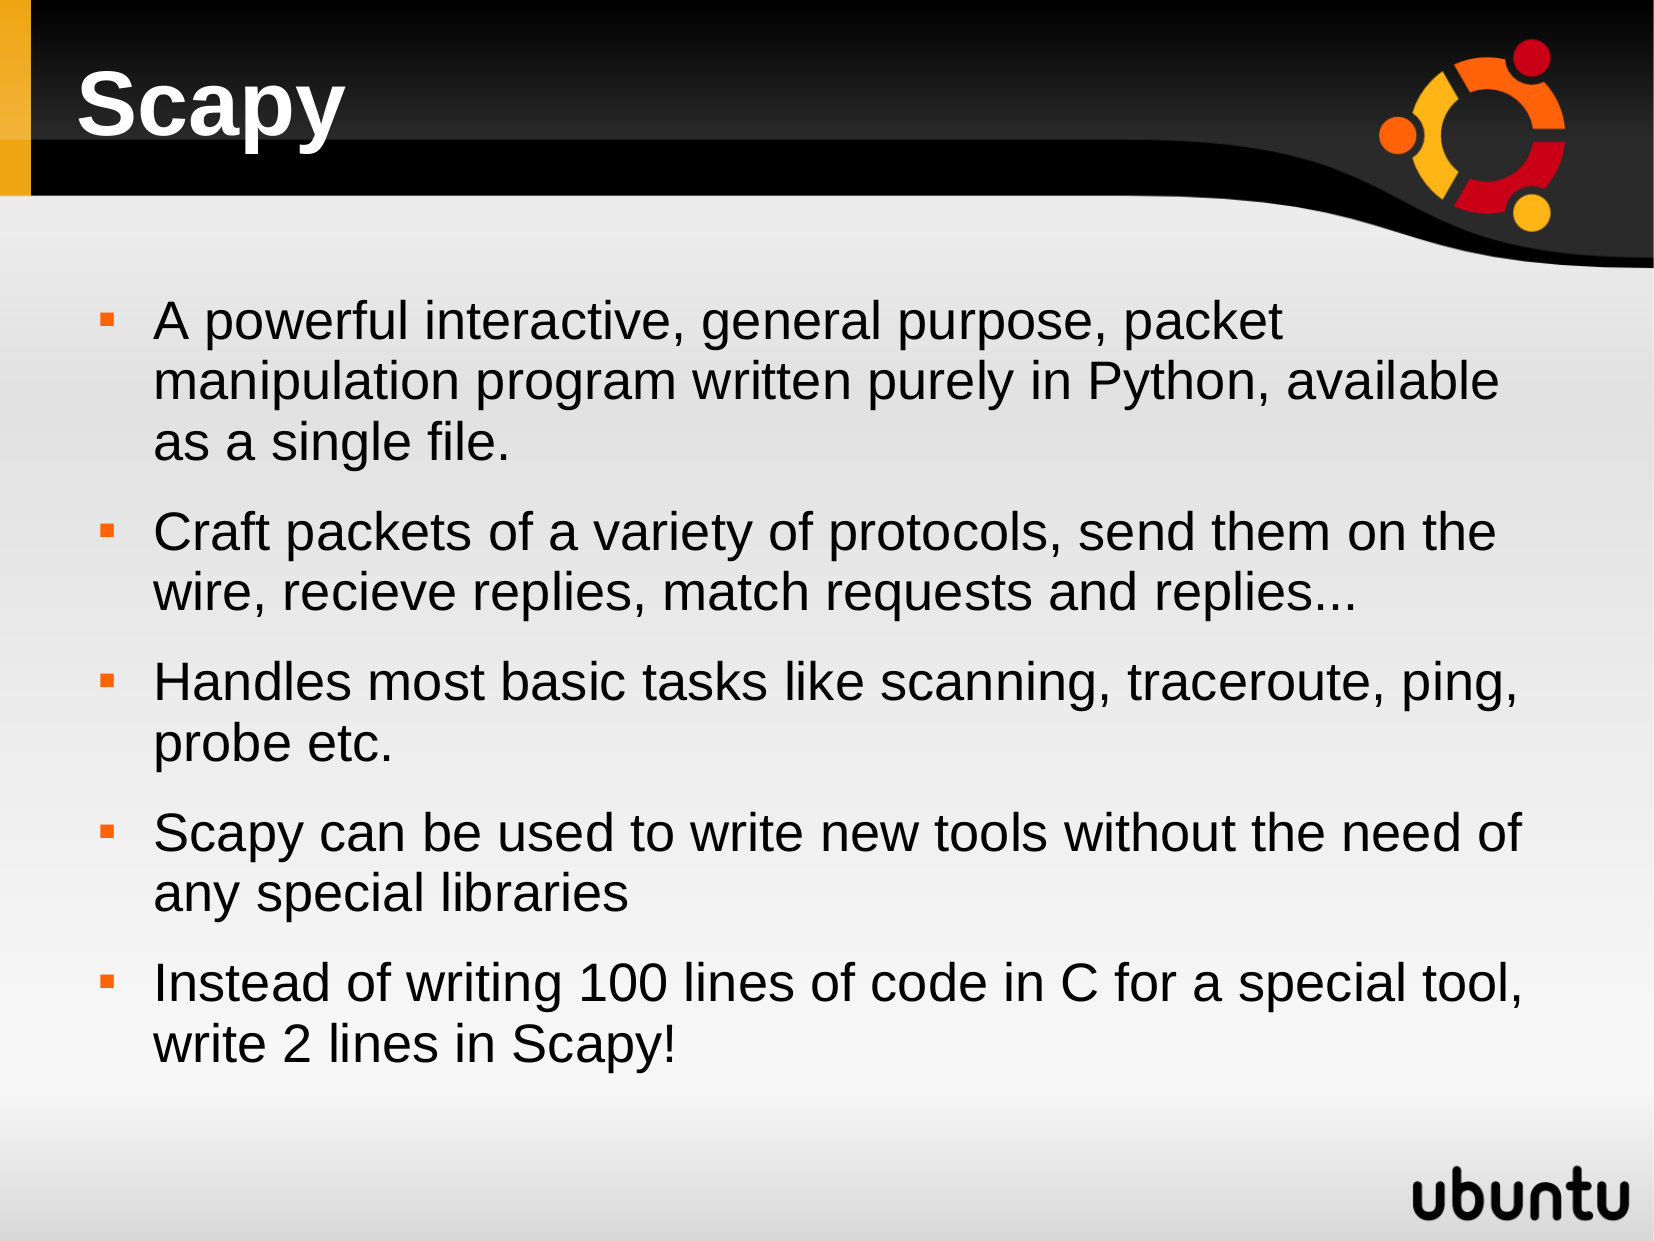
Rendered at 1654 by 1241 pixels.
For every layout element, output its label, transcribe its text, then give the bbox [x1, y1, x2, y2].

list A powerful interactive, general purpose, packet manipulation program written purely in Python, available as a single file. Craft packets of a variety of protocols, send them on the wire, recieve replies, match requests and replies... Handles most basic tasks like scanning, traceroute, ping, probe etc. Scapy can be used to write new tools without the need of any special libraries Instead of writing 100 lines of code in C for a special tool, write 2 lines in Scapy! [82, 290, 1571, 1094]
title Scapy [76, 7, 1565, 200]
picture [0, 0, 1654, 1241]
